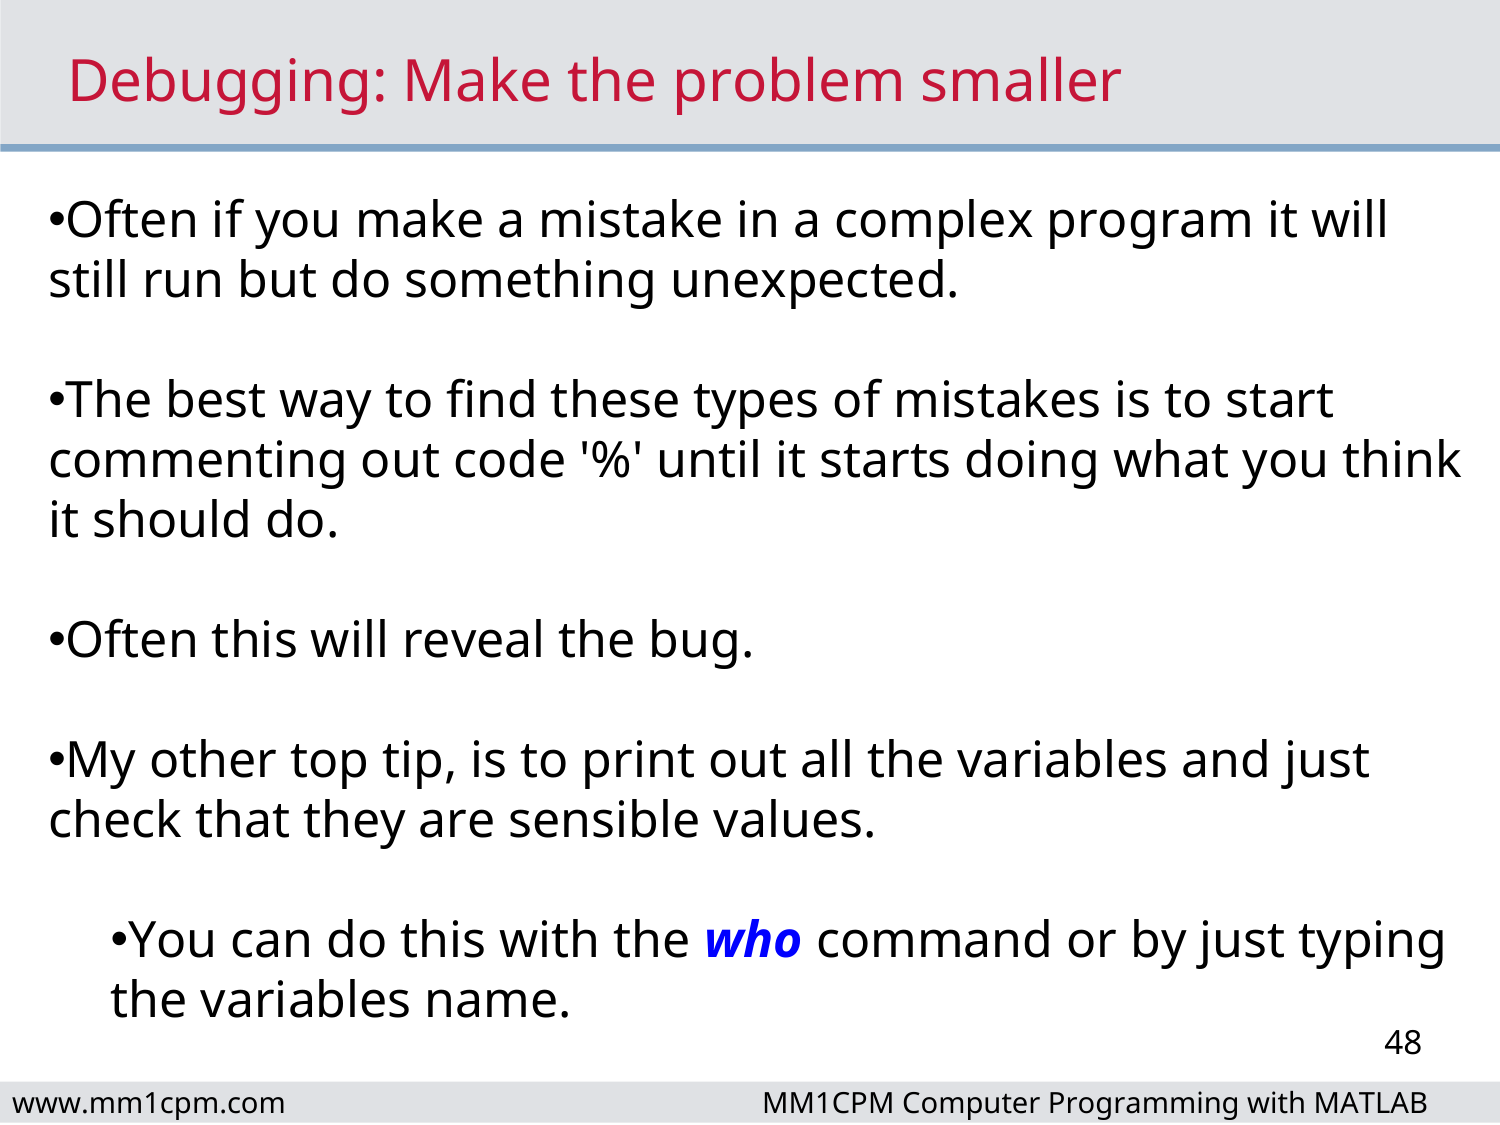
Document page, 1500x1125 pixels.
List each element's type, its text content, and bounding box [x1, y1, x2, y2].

title Debugging: Make the problem smaller [52, 26, 1478, 132]
text_box <number> [1369, 1013, 1500, 1084]
text_box Often if you make a mistake in a complex program it will still run but do something unexpected. The best way to find these types of mistakes is to start commenting out code '%' until it starts doing what you think it should do. Often this will reveal the bug. My other top tip, is to print out all the variables and just check that they are sensible values. You can do this with the who command or by just typing the variables name. [33, 180, 1498, 1036]
